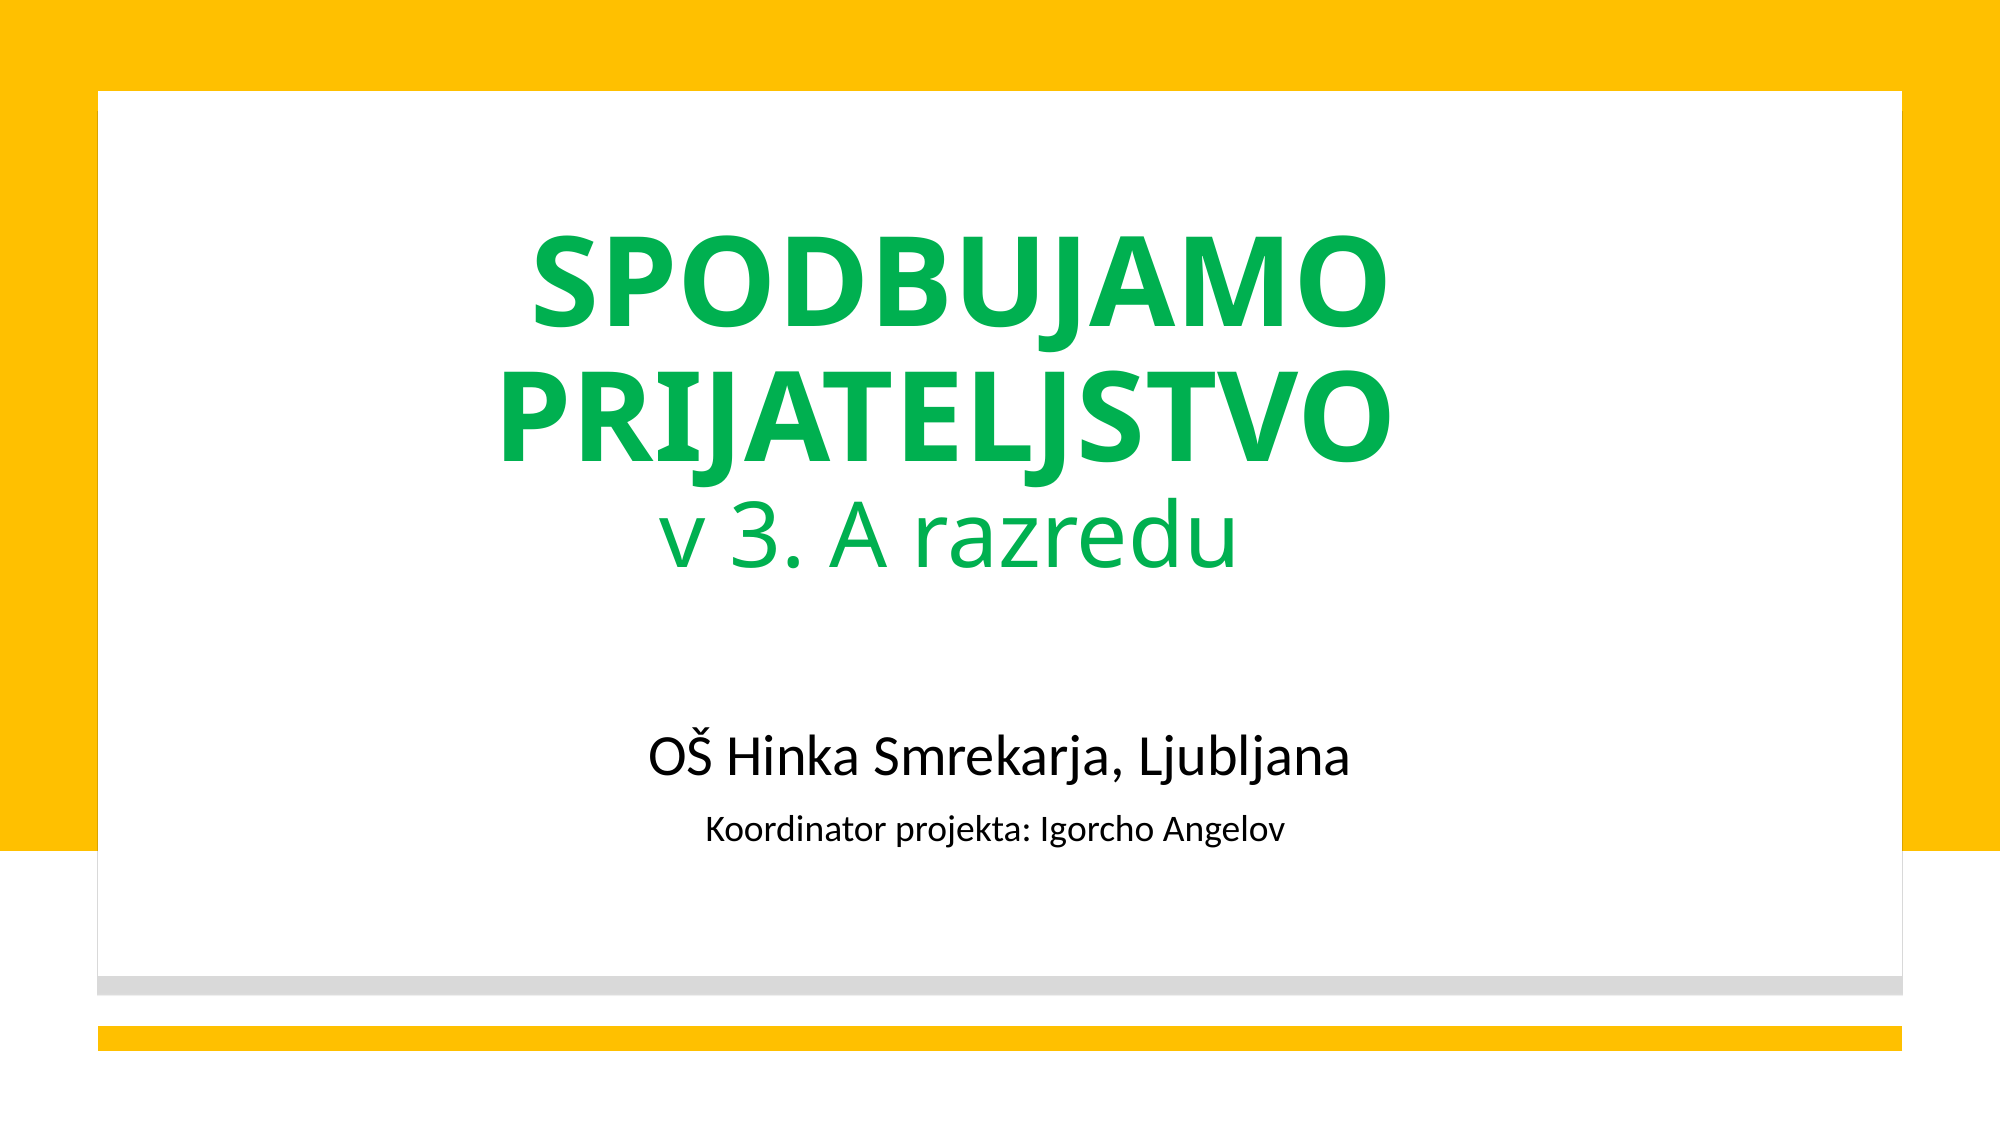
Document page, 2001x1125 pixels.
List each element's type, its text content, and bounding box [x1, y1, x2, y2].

text_box [0, 0, 2000, 1125]
title SPODBUJAMO PRIJATELJSTVO v 3. A razredu [87, 207, 1837, 595]
subtitle OŠ Hinka Smrekarja, Ljubljana Koordinator projekta: Igorcho Angelov [249, 626, 1750, 884]
